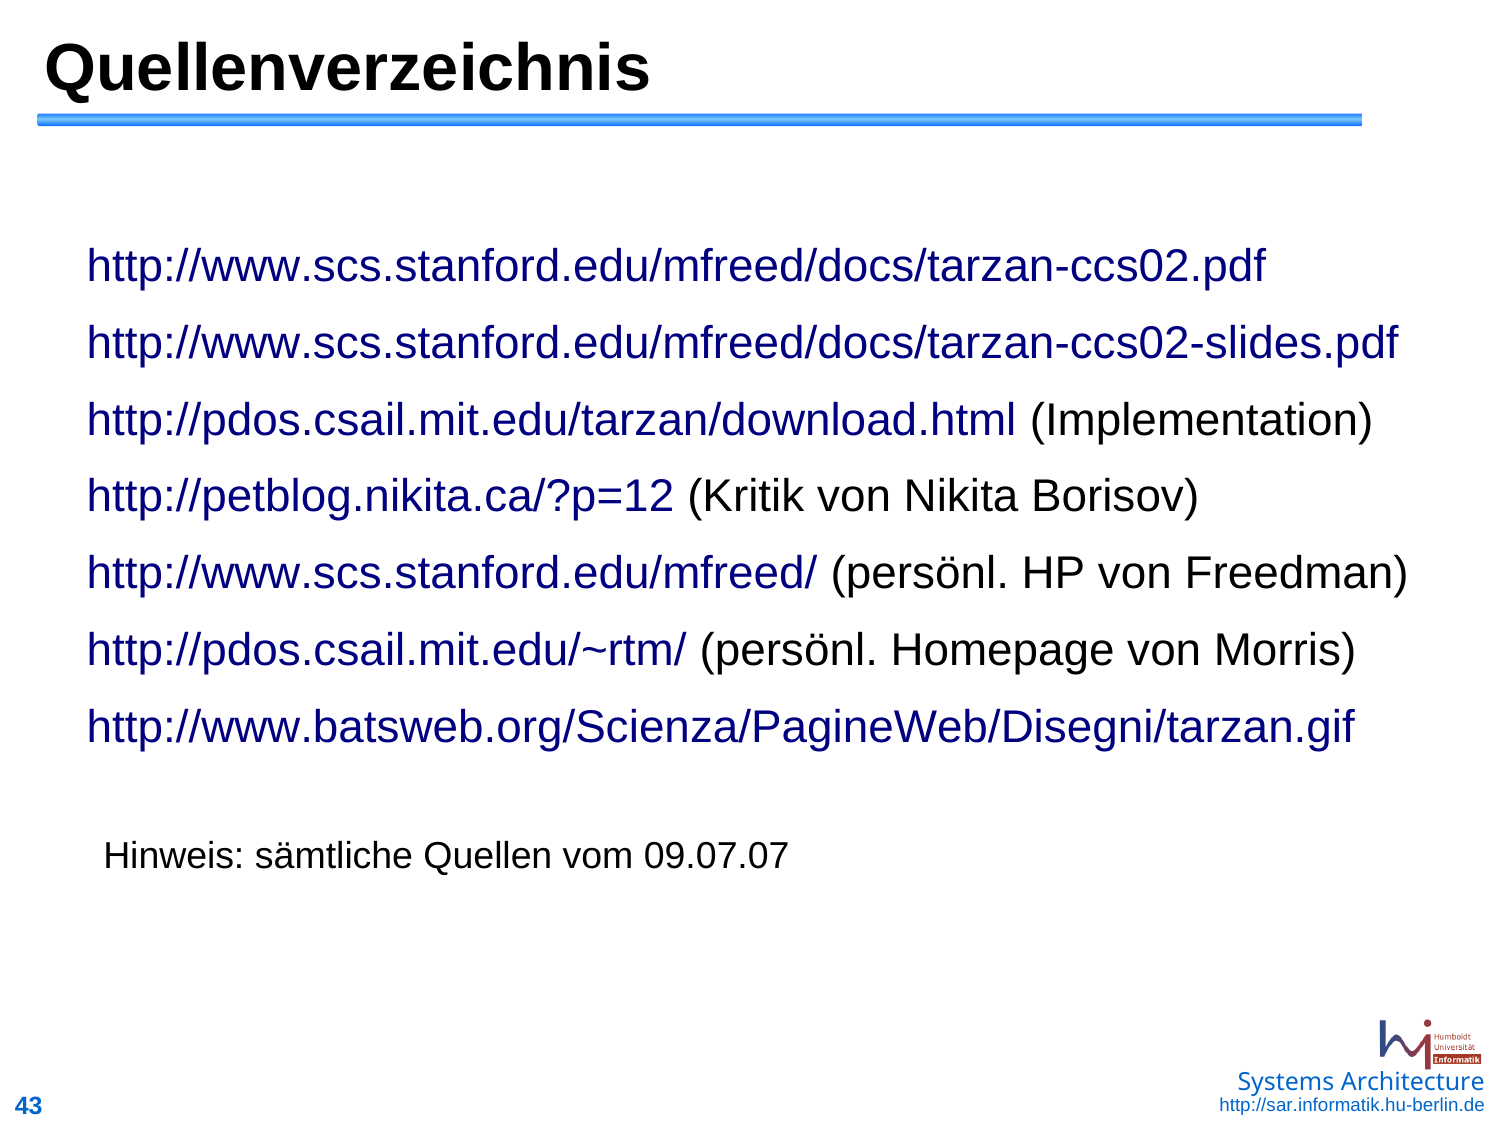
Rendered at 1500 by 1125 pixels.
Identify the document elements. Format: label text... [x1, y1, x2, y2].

text_box http://www.scs.stanford.edu/mfreed/docs/tarzan-ccs02.pdf http://www.scs.stanford.edu/mfreed/docs/tarzan-ccs02-slides.pdf http://pdos.csail.mit.edu/tarzan/download.html (Implementation) http://petblog.nikita.ca/?p=12 (Kritik von Nikita Borisov) http://www.scs.stanford.edu/mfreed/ (persönl. HP von Freedman) http://pdos.csail.mit.edu/~rtm/ (persönl. Homepage von Morris) http://www.batsweb.org/Scienza/PagineWeb/Disegni/tarzan.gif [59, 206, 1437, 737]
picture [1376, 1016, 1483, 1071]
title Quellenverzeichnis [29, 11, 1500, 123]
text_box Hinweis: sämtliche Quellen vom 09.07.07 [88, 826, 805, 884]
